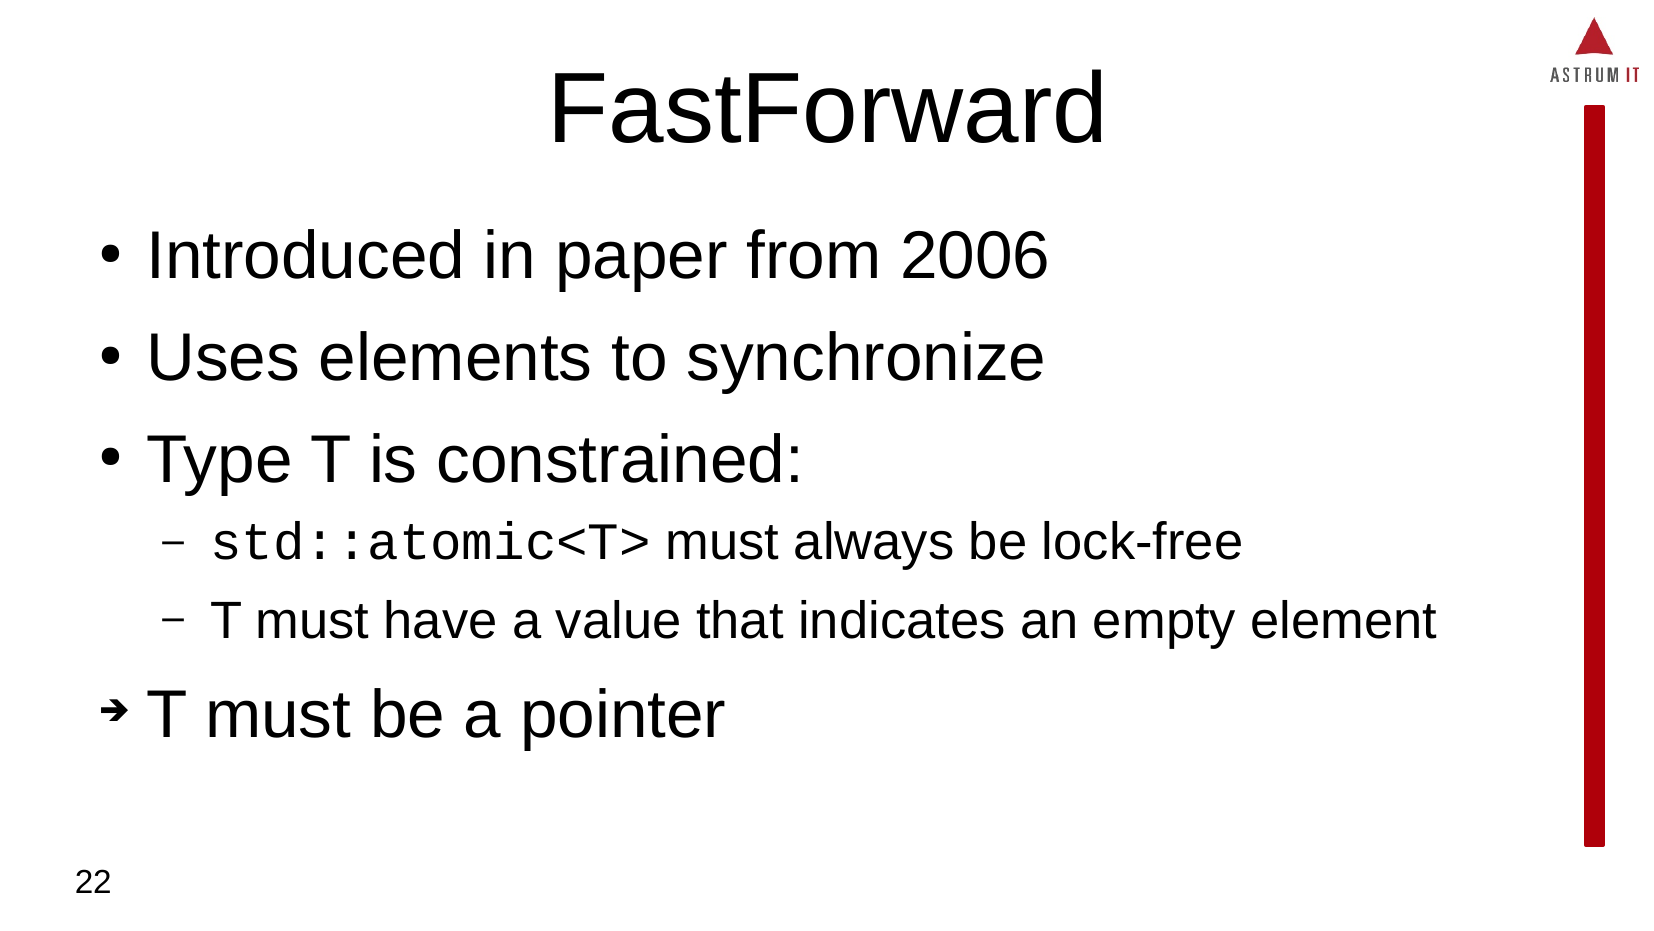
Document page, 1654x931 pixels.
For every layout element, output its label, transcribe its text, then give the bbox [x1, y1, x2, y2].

title FastForward [114, 30, 1541, 186]
list Introduced in paper from 2006 Uses elements to synchronize Type T is constrained: std::atomic<T> must always be lock-free T must have a value that indicates an empty element T must be a pointer [82, 217, 1571, 757]
picture [1550, 17, 1639, 82]
